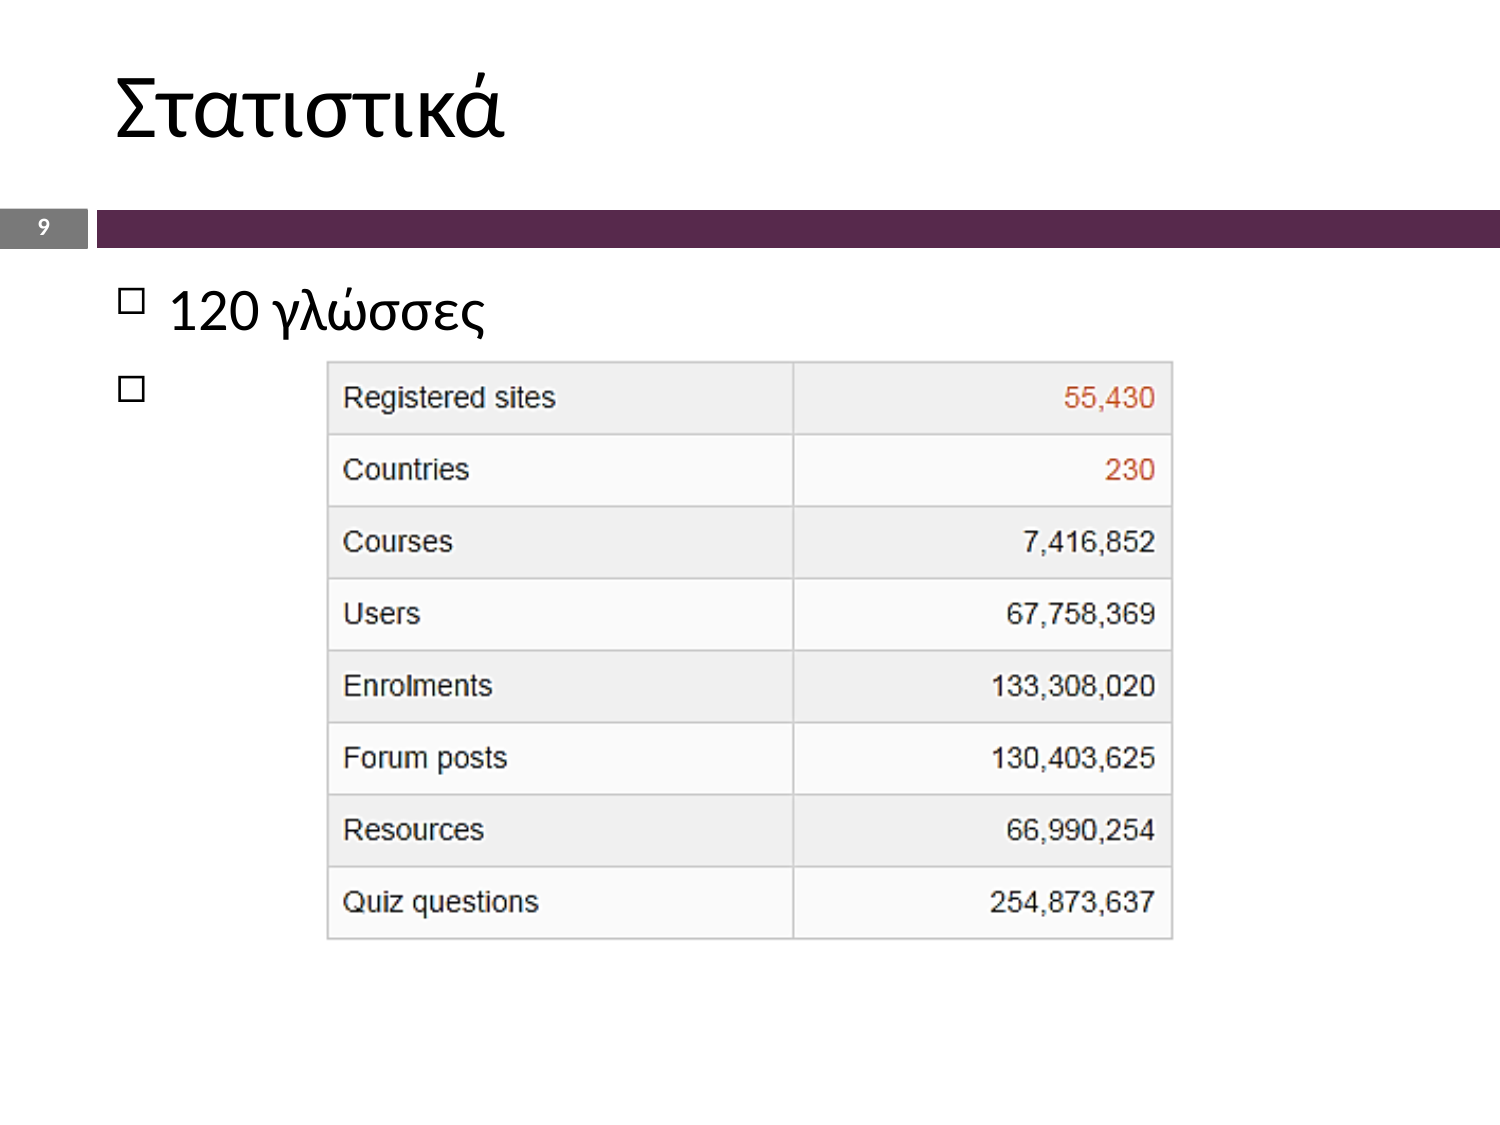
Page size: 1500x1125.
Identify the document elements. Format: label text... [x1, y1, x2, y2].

title Στατιστικά [100, 19, 1438, 182]
list 120 γλώσσες [100, 262, 1438, 1000]
text_box 9 [0, 208, 88, 249]
picture [304, 349, 1197, 953]
